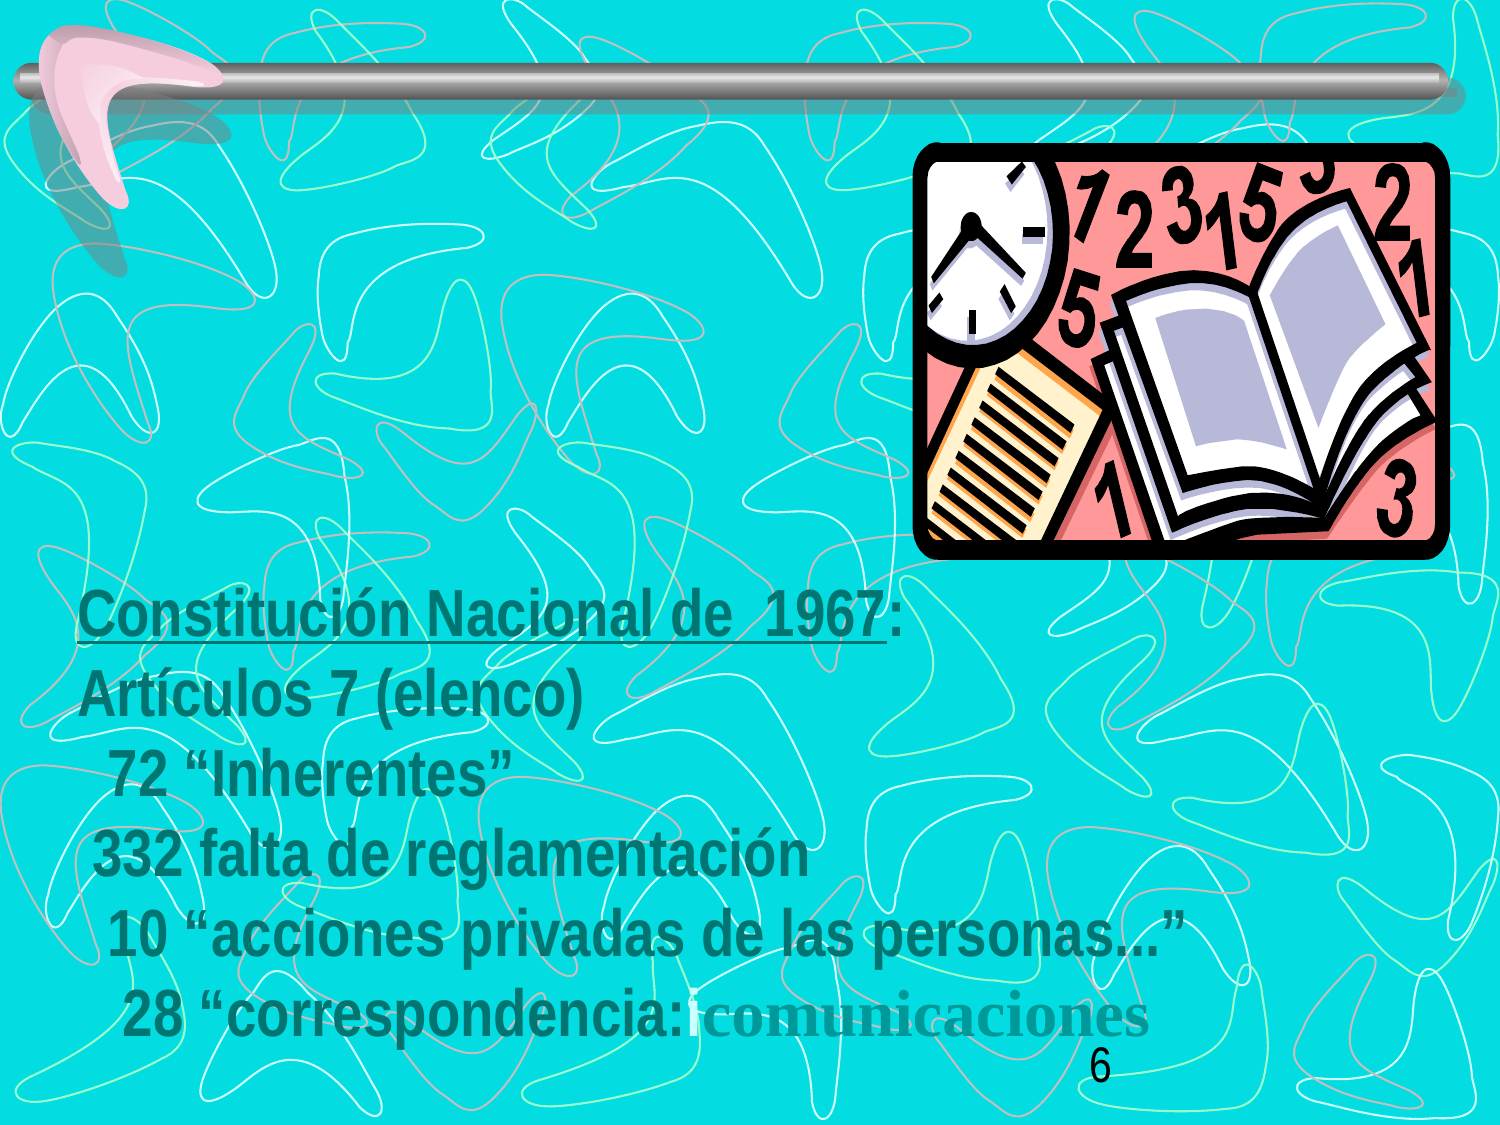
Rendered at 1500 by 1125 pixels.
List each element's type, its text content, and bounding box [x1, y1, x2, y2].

title [137, 31, 1388, 357]
text_box Constitución Nacional de 1967: Artículos 7 (elenco) 72 “Inherentes” 332 falta de reglamentación 10 “acciones privadas de las personas...” 28 “correspondencia:icomunicaciones [62, 562, 1400, 1058]
picture [912, 137, 1454, 566]
